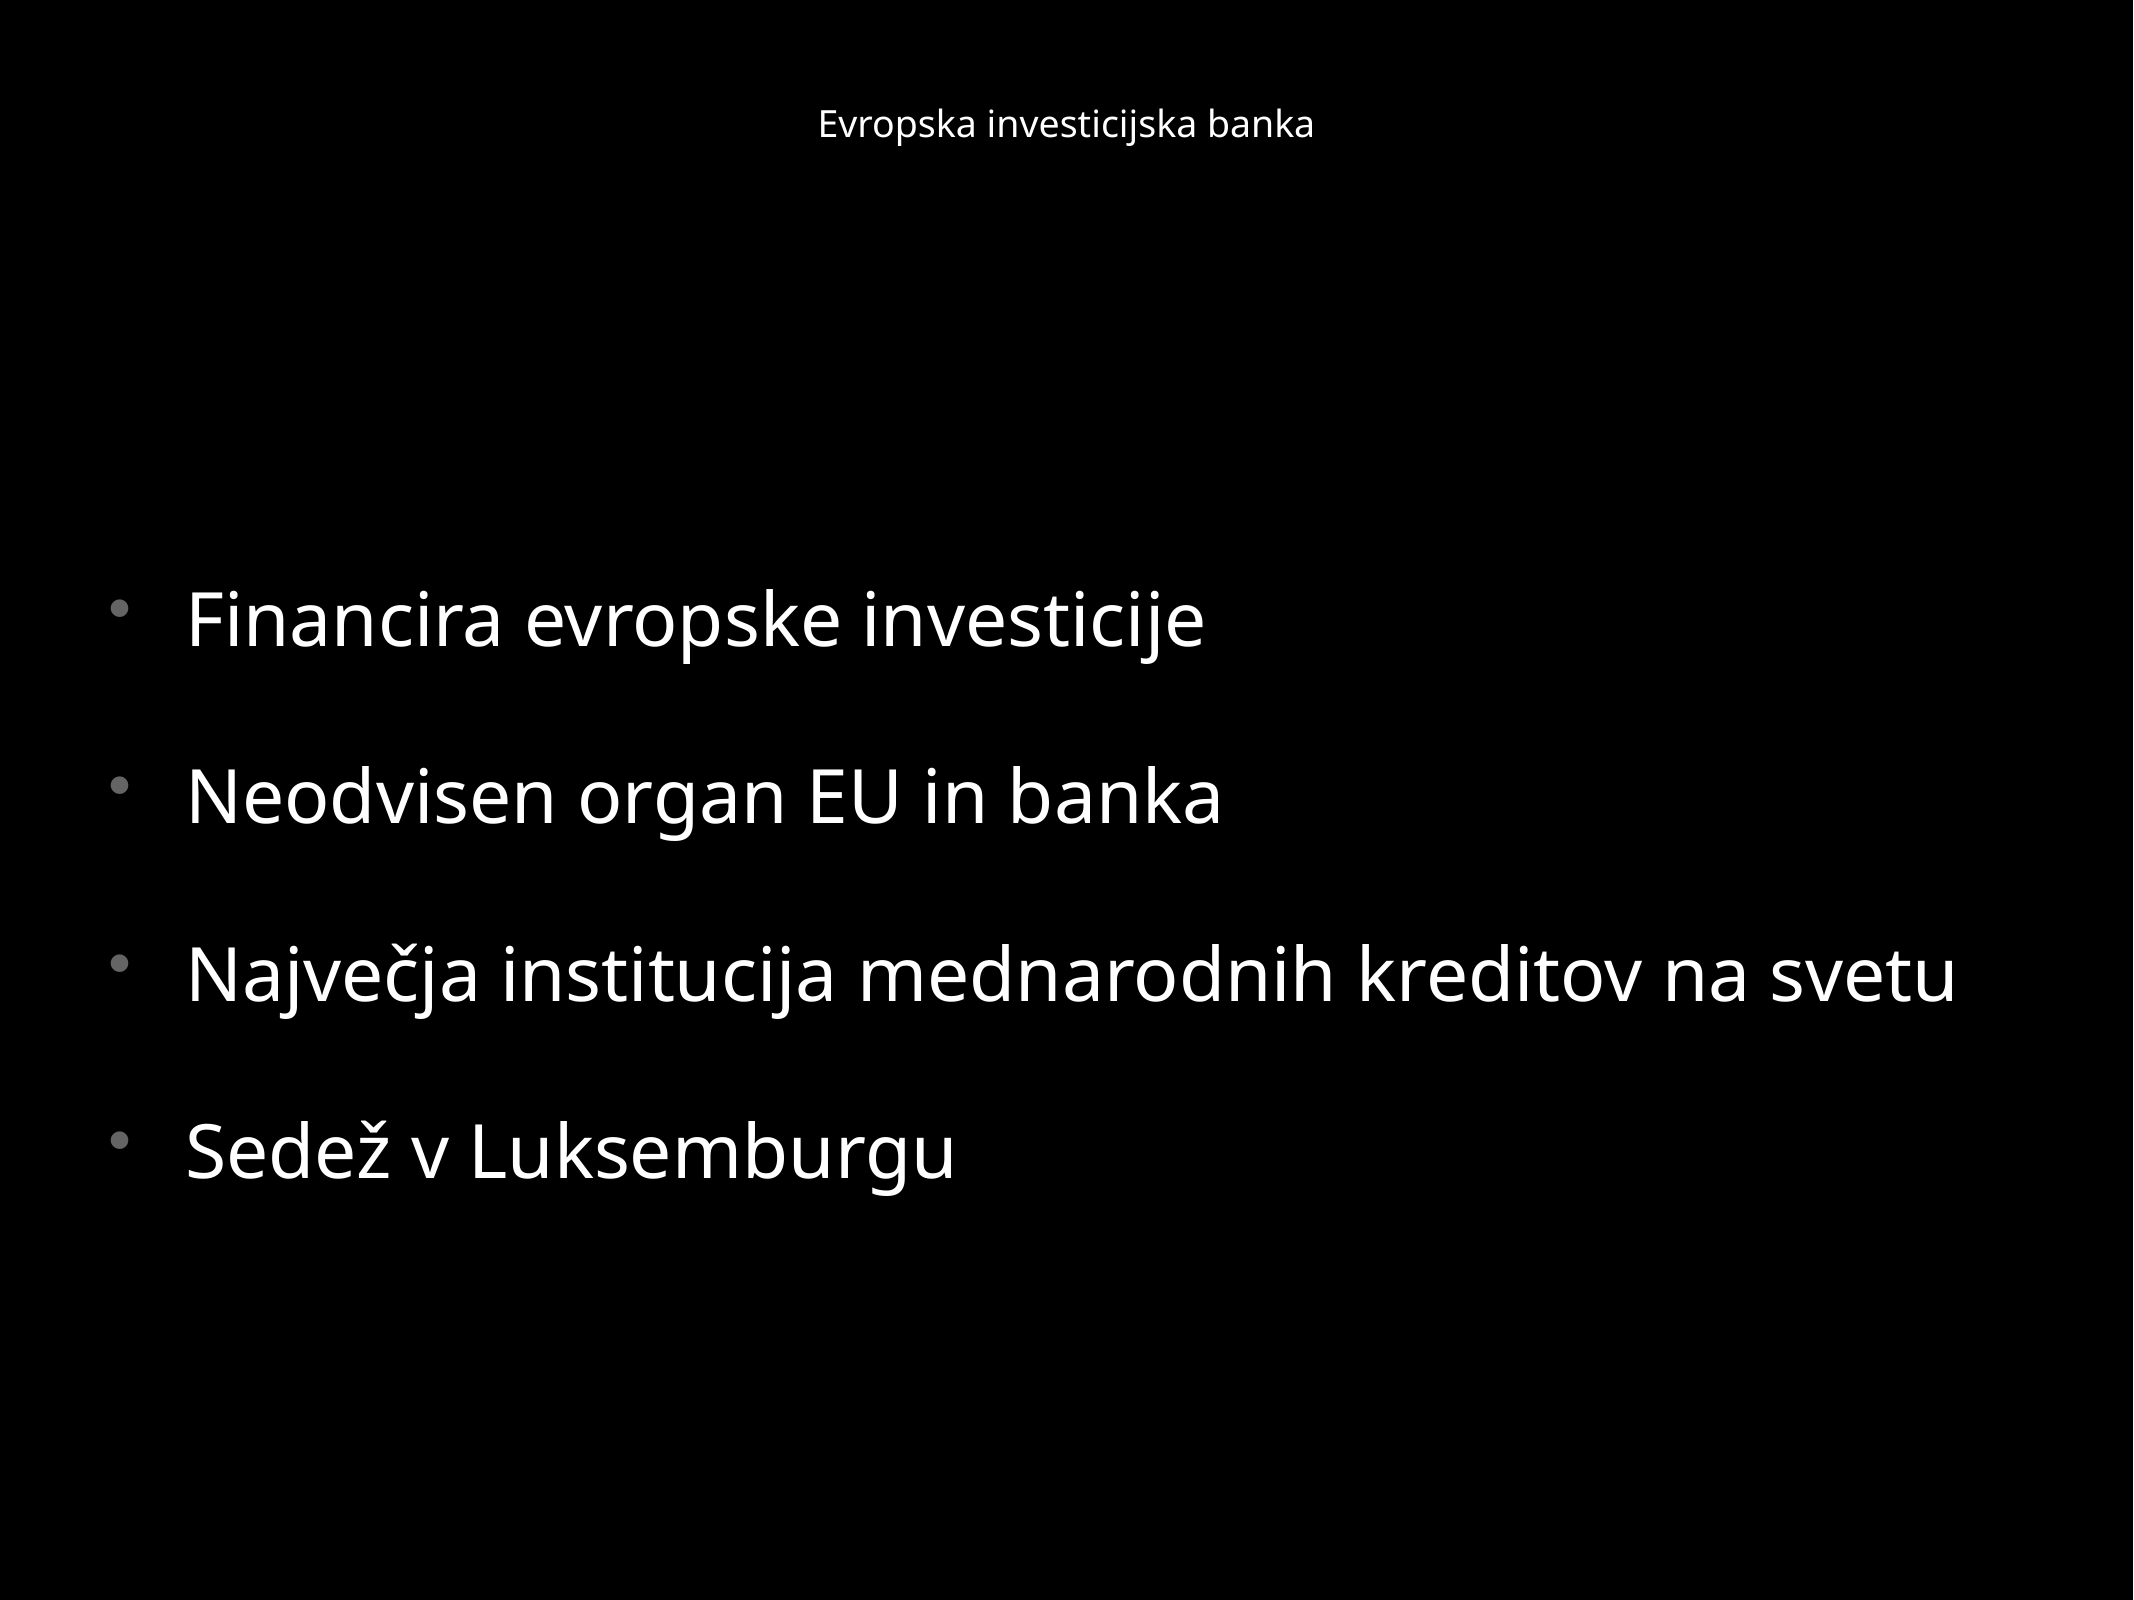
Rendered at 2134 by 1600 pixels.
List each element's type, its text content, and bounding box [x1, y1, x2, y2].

list Financira evropske investicije Neodvisen organ EU in banka Največja institucija mednarodnih kreditov na svetu Sedež v Luksemburgu [108, 331, 2025, 1434]
title Evropska investicijska banka [108, 99, 2025, 331]
